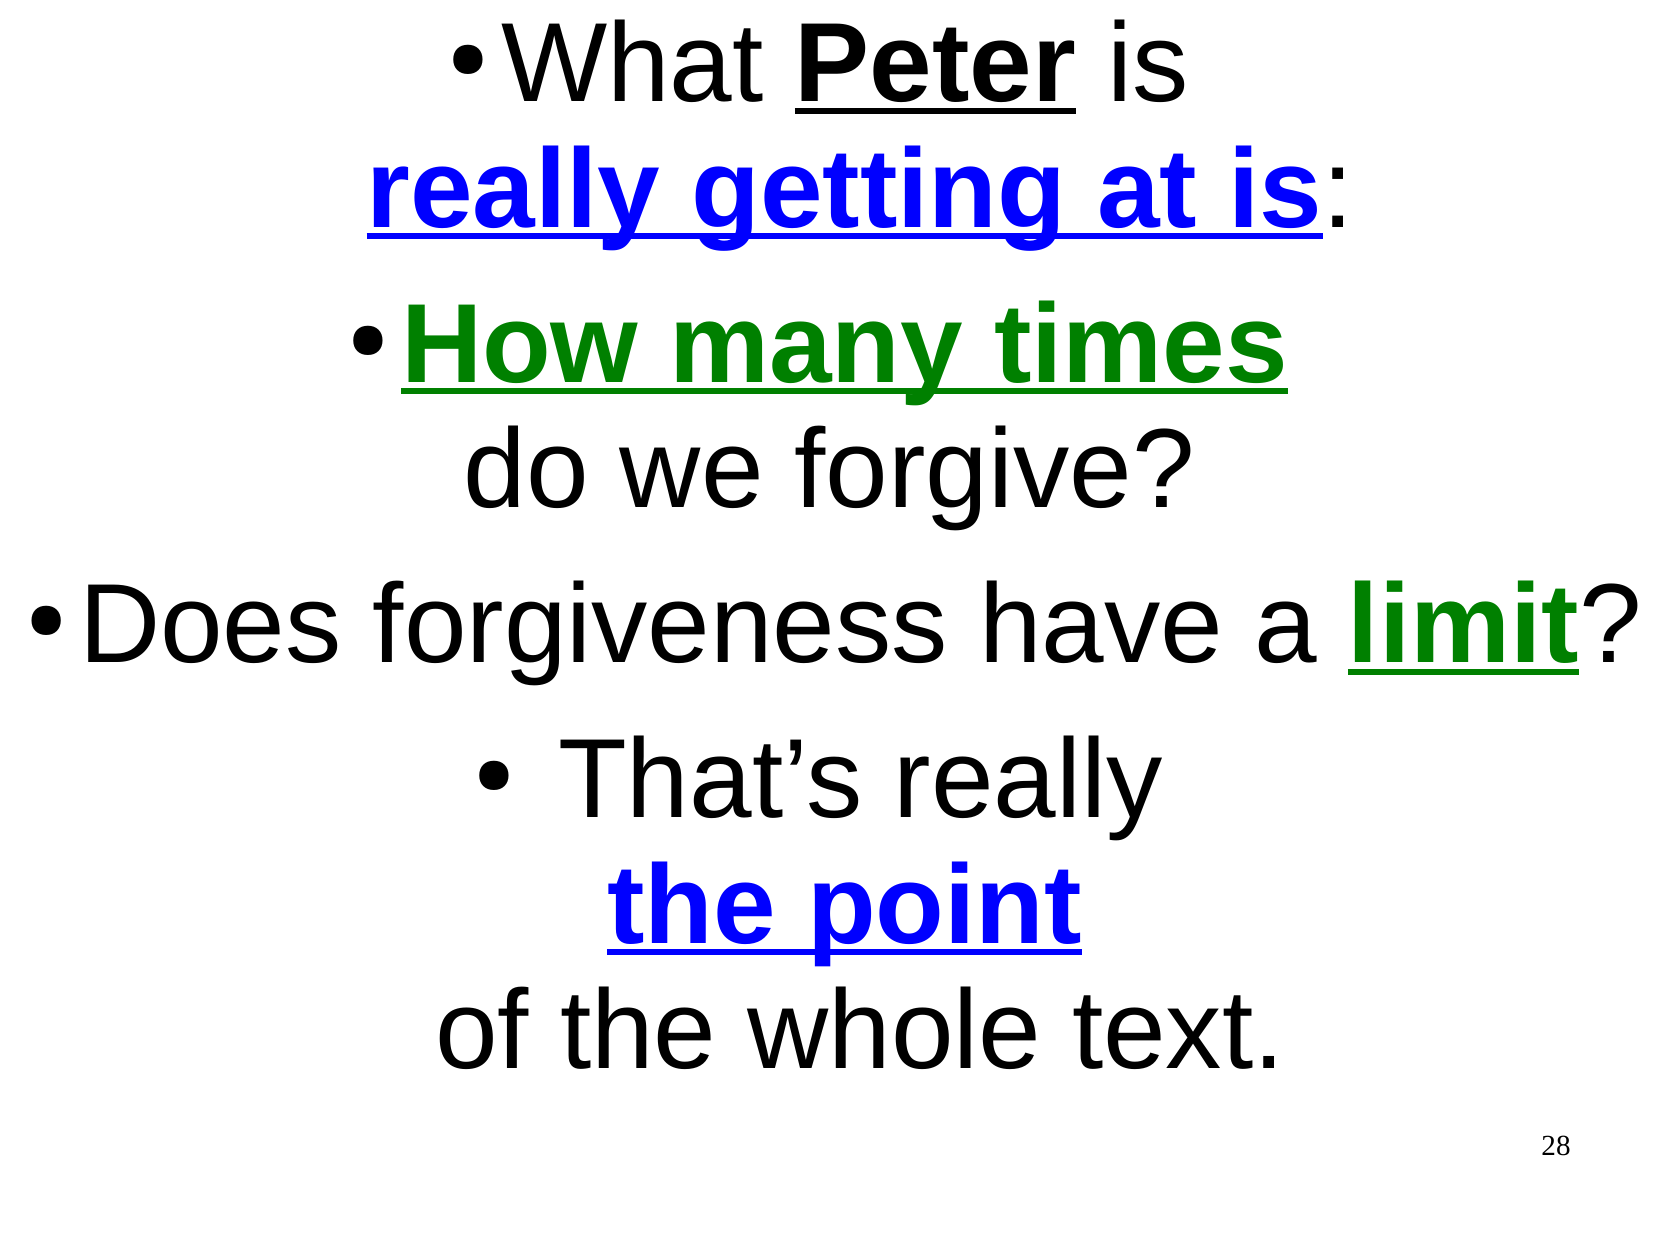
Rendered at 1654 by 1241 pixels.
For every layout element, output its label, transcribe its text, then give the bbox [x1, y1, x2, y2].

list What Peter is really getting at is: How many times do we forgive? Does forgiveness have a limit? That’s really the point of the whole text. [0, 0, 1651, 1238]
